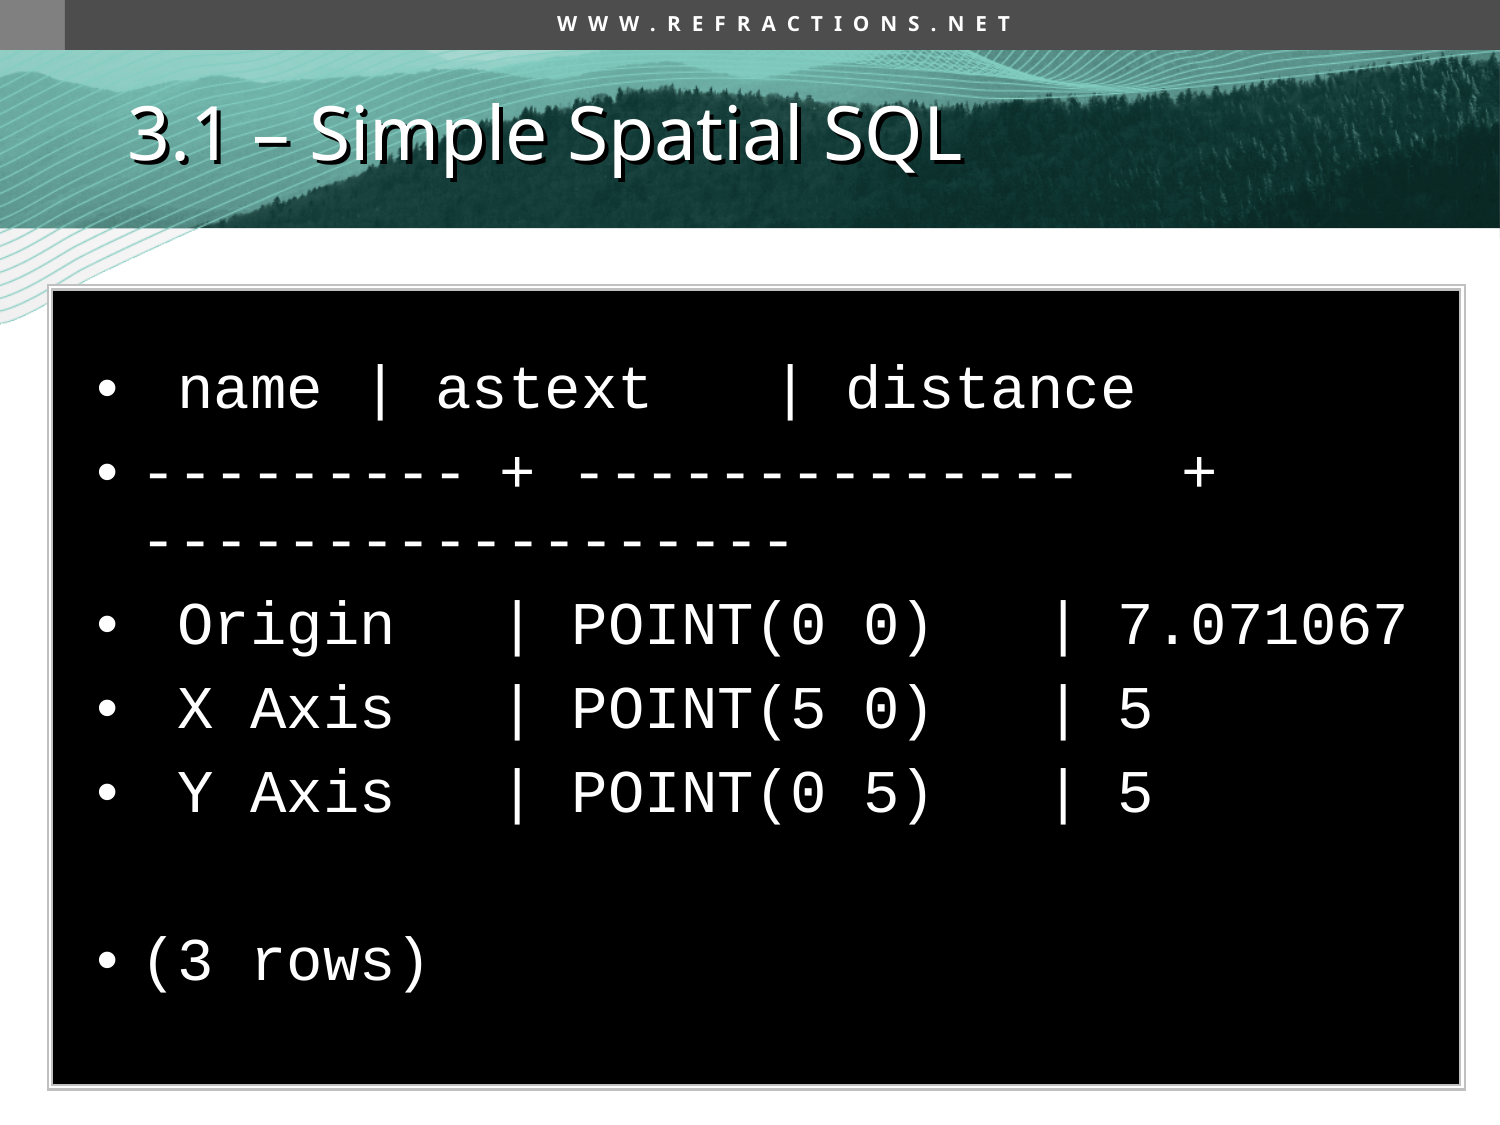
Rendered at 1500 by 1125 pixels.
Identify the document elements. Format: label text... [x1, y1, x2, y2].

picture [0, 50, 1500, 325]
list name | astext | distance --------- + -------------- + ------------------ Origin | POINT(0 0) | 7.071067 X Axis | POINT(5 0) | 5 Y Axis | POINT(0 5) | 5 (3 rows) [75, 350, 1426, 1026]
title 3.1 – Simple Spatial SQL [112, 49, 1388, 213]
text_box [51, 288, 1461, 1086]
